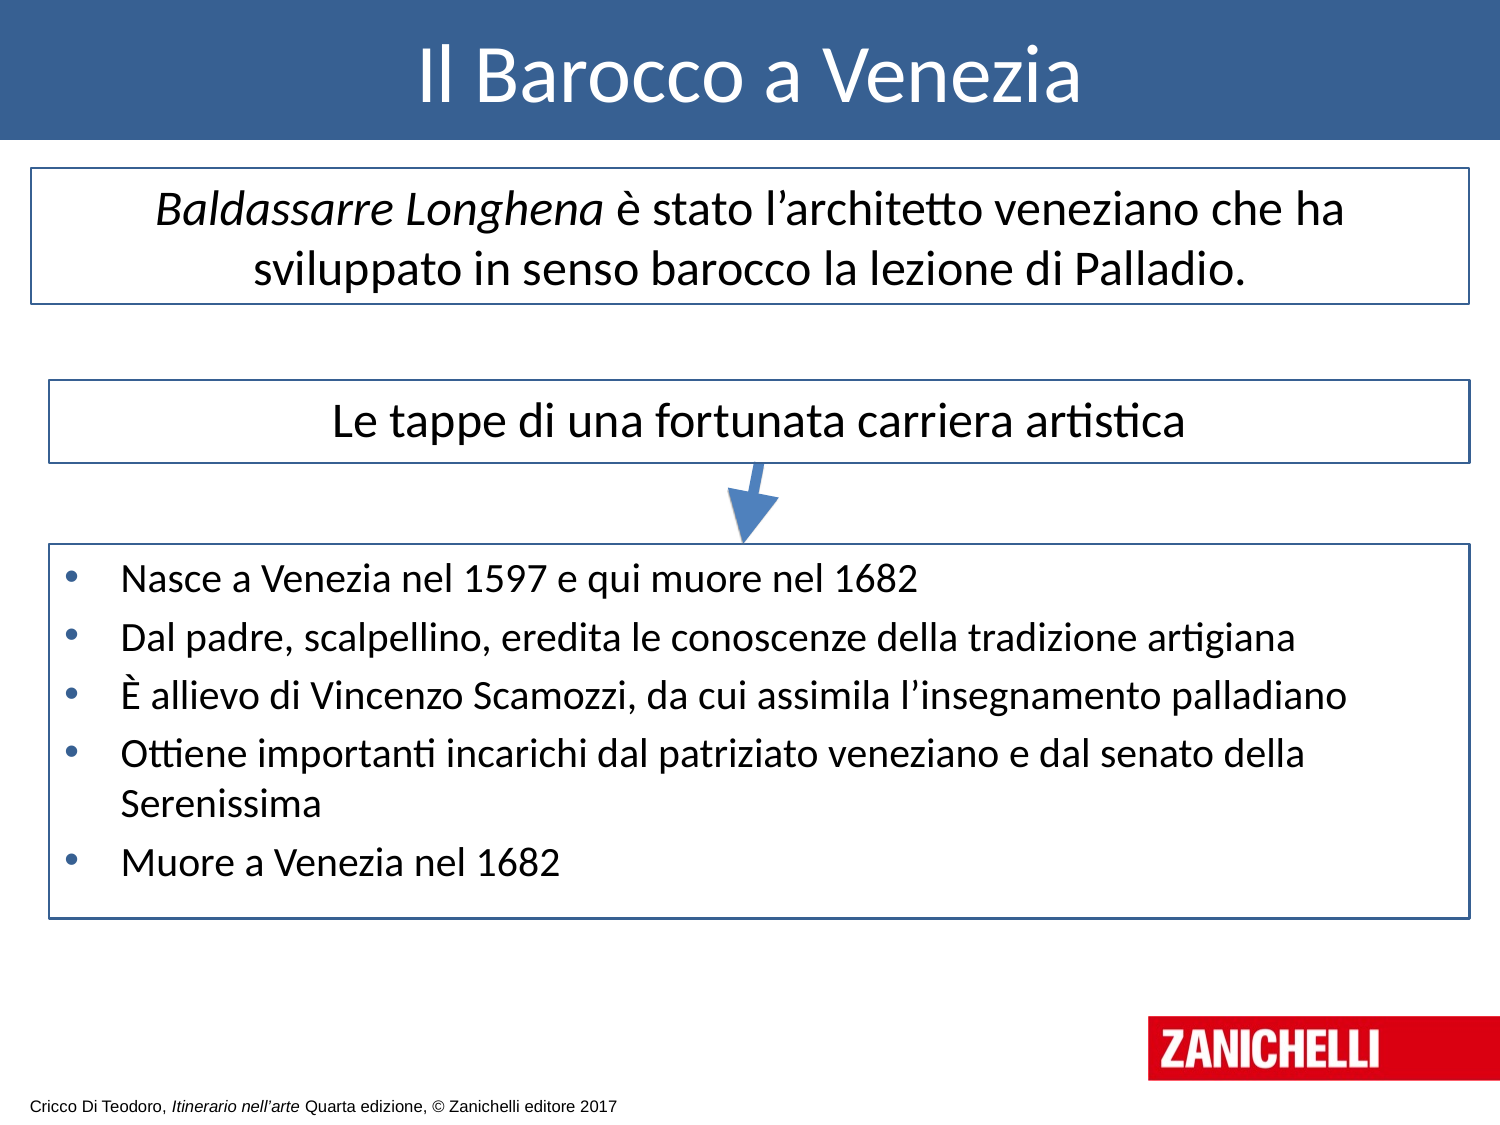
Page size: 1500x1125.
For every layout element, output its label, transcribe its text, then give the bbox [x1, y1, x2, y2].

text_box Cricco Di Teodoro, Itinerario nell’arte Quarta edizione, © Zanichelli editore 2017 [15, 1088, 703, 1112]
text_box Il Barocco a Venezia [0, 0, 1500, 139]
picture [1148, 1016, 1500, 1081]
text_box Le tappe di una fortunata carriera artistica [49, 380, 1470, 463]
text_box Baldassarre Longhena è stato l’architetto veneziano che ha sviluppato in senso barocco la lezione di Palladio. [31, 168, 1470, 305]
text_box Nasce a Venezia nel 1597 e qui muore nel 1682 Dal padre, scalpellino, eredita le conoscenze della tradizione artigiana È allievo di Vincenzo Scamozzi, da cui assimila l’insegnamento palladiano Ottiene importanti incarichi dal patriziato veneziano e dal senato della Serenissima Muore a Venezia nel 1682 [49, 543, 1470, 919]
